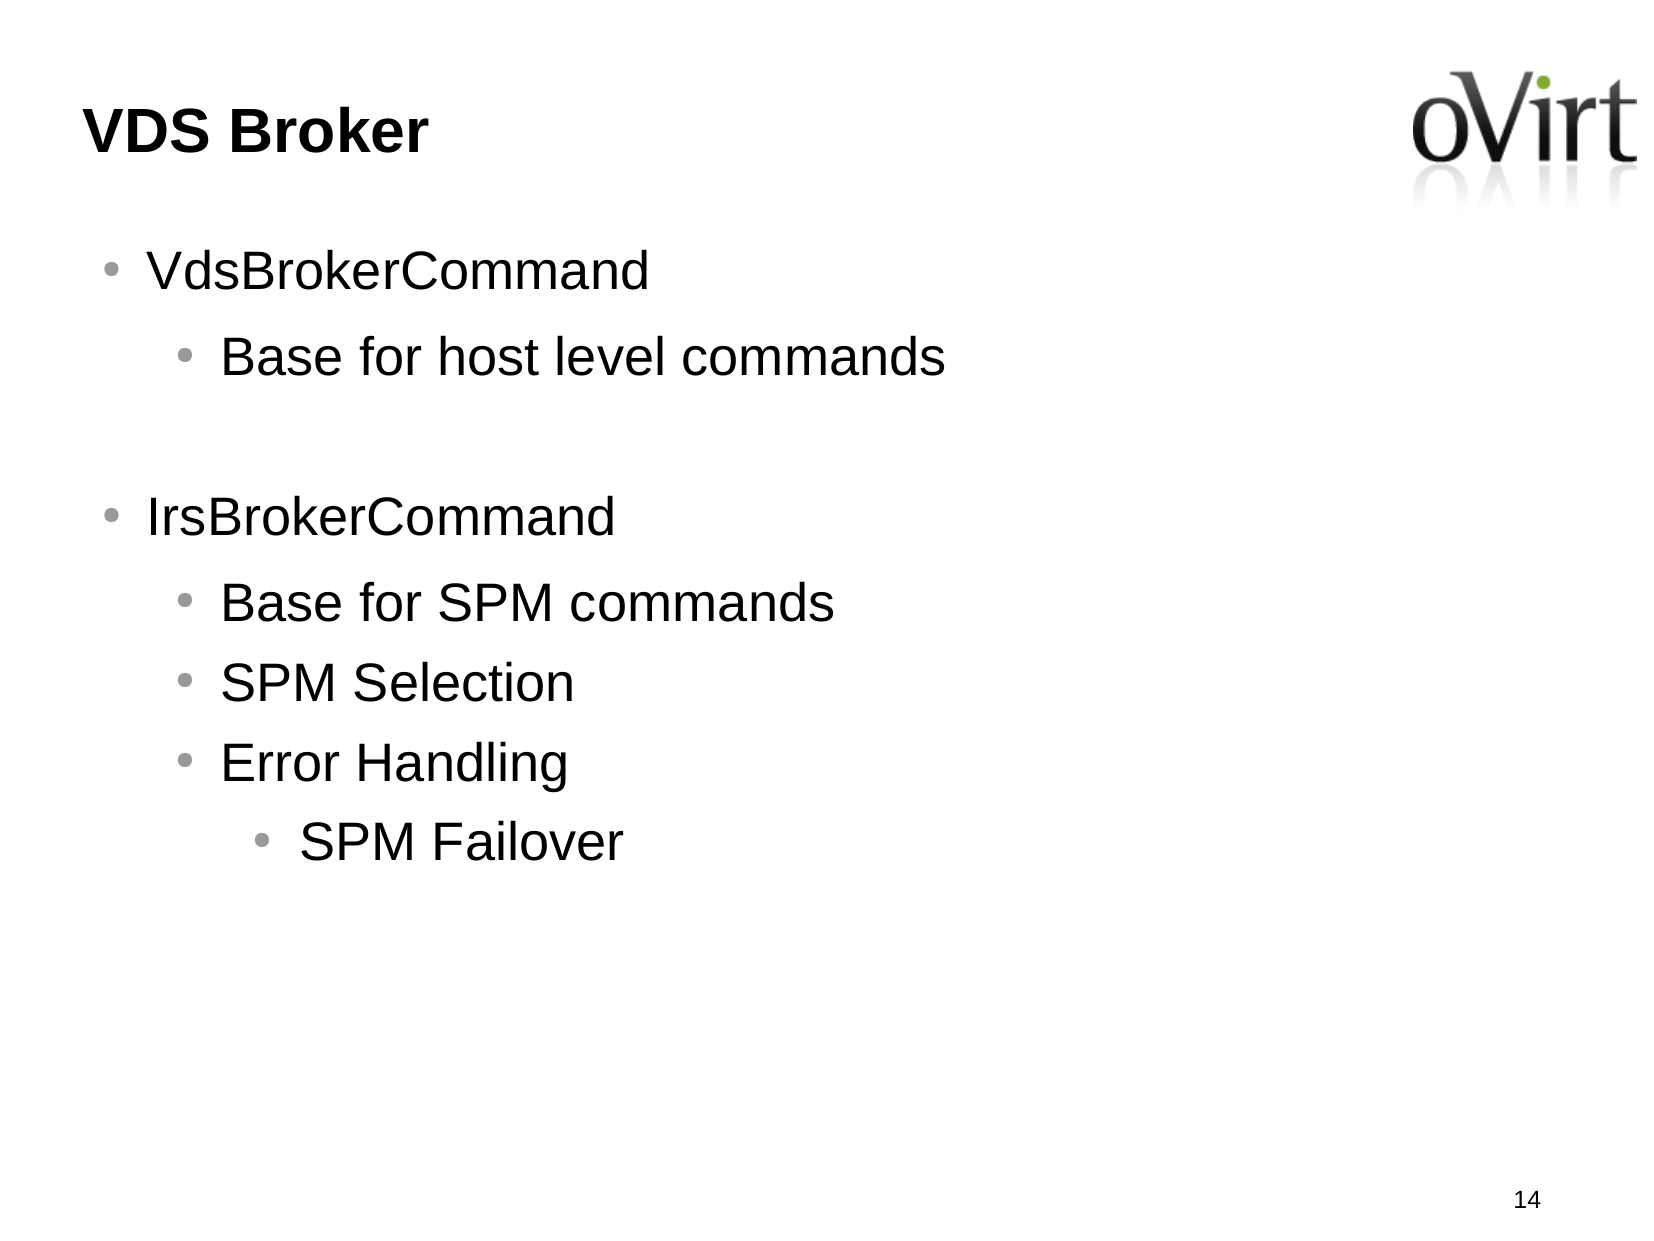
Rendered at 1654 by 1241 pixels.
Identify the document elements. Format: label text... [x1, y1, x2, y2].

picture [1413, 63, 1637, 212]
list VdsBrokerCommand Base for host level commands IrsBrokerCommand Base for SPM commands SPM Selection Error Handling SPM Failover [86, 244, 1576, 1151]
title VDS Broker [82, 27, 1303, 235]
